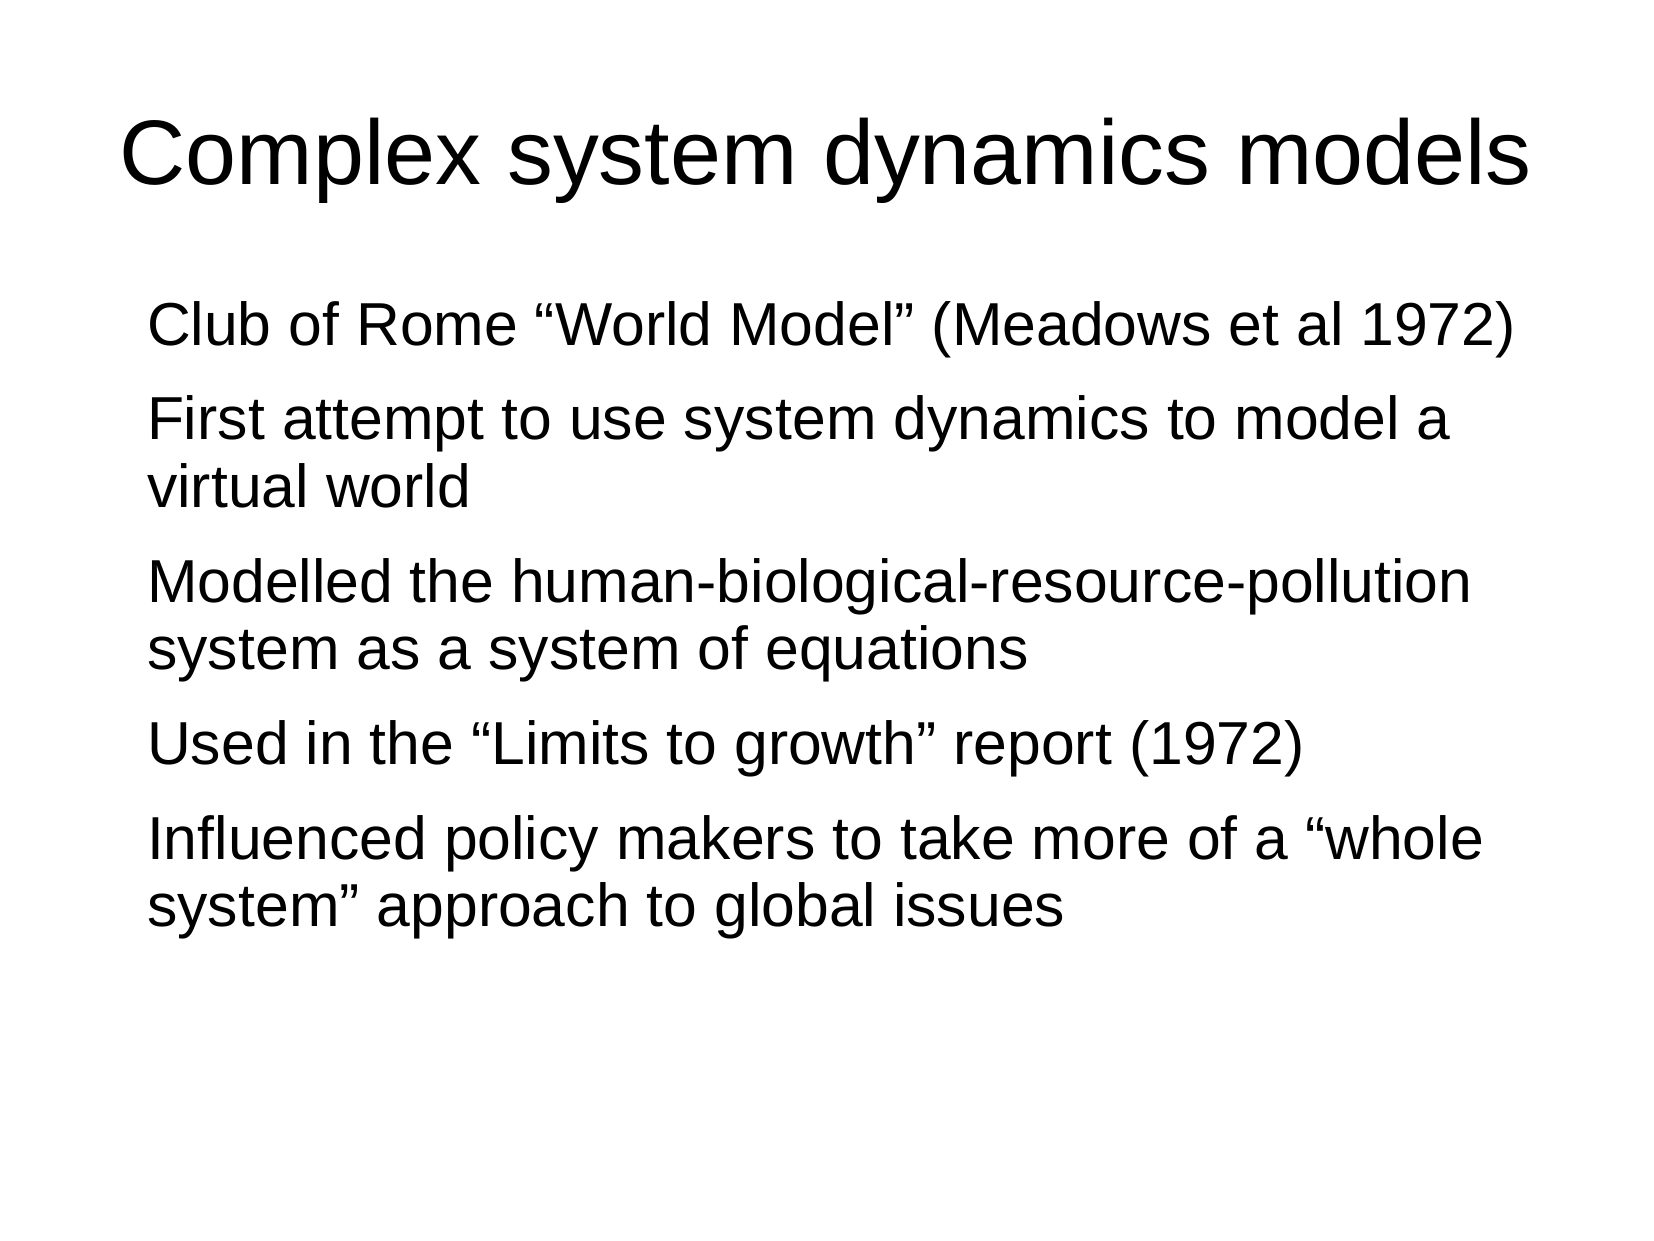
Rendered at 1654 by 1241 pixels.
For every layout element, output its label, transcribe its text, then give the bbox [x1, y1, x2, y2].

list Club of Rome “World Model” (Meadows et al 1972) First attempt to use system dynamics to model a virtual world Modelled the human-biological-resource-pollution system as a system of equations Used in the “Limits to growth” report (1972) Influenced policy makers to take more of a “whole system” approach to global issues [82, 290, 1538, 1010]
title Complex system dynamics models [82, 49, 1571, 257]
